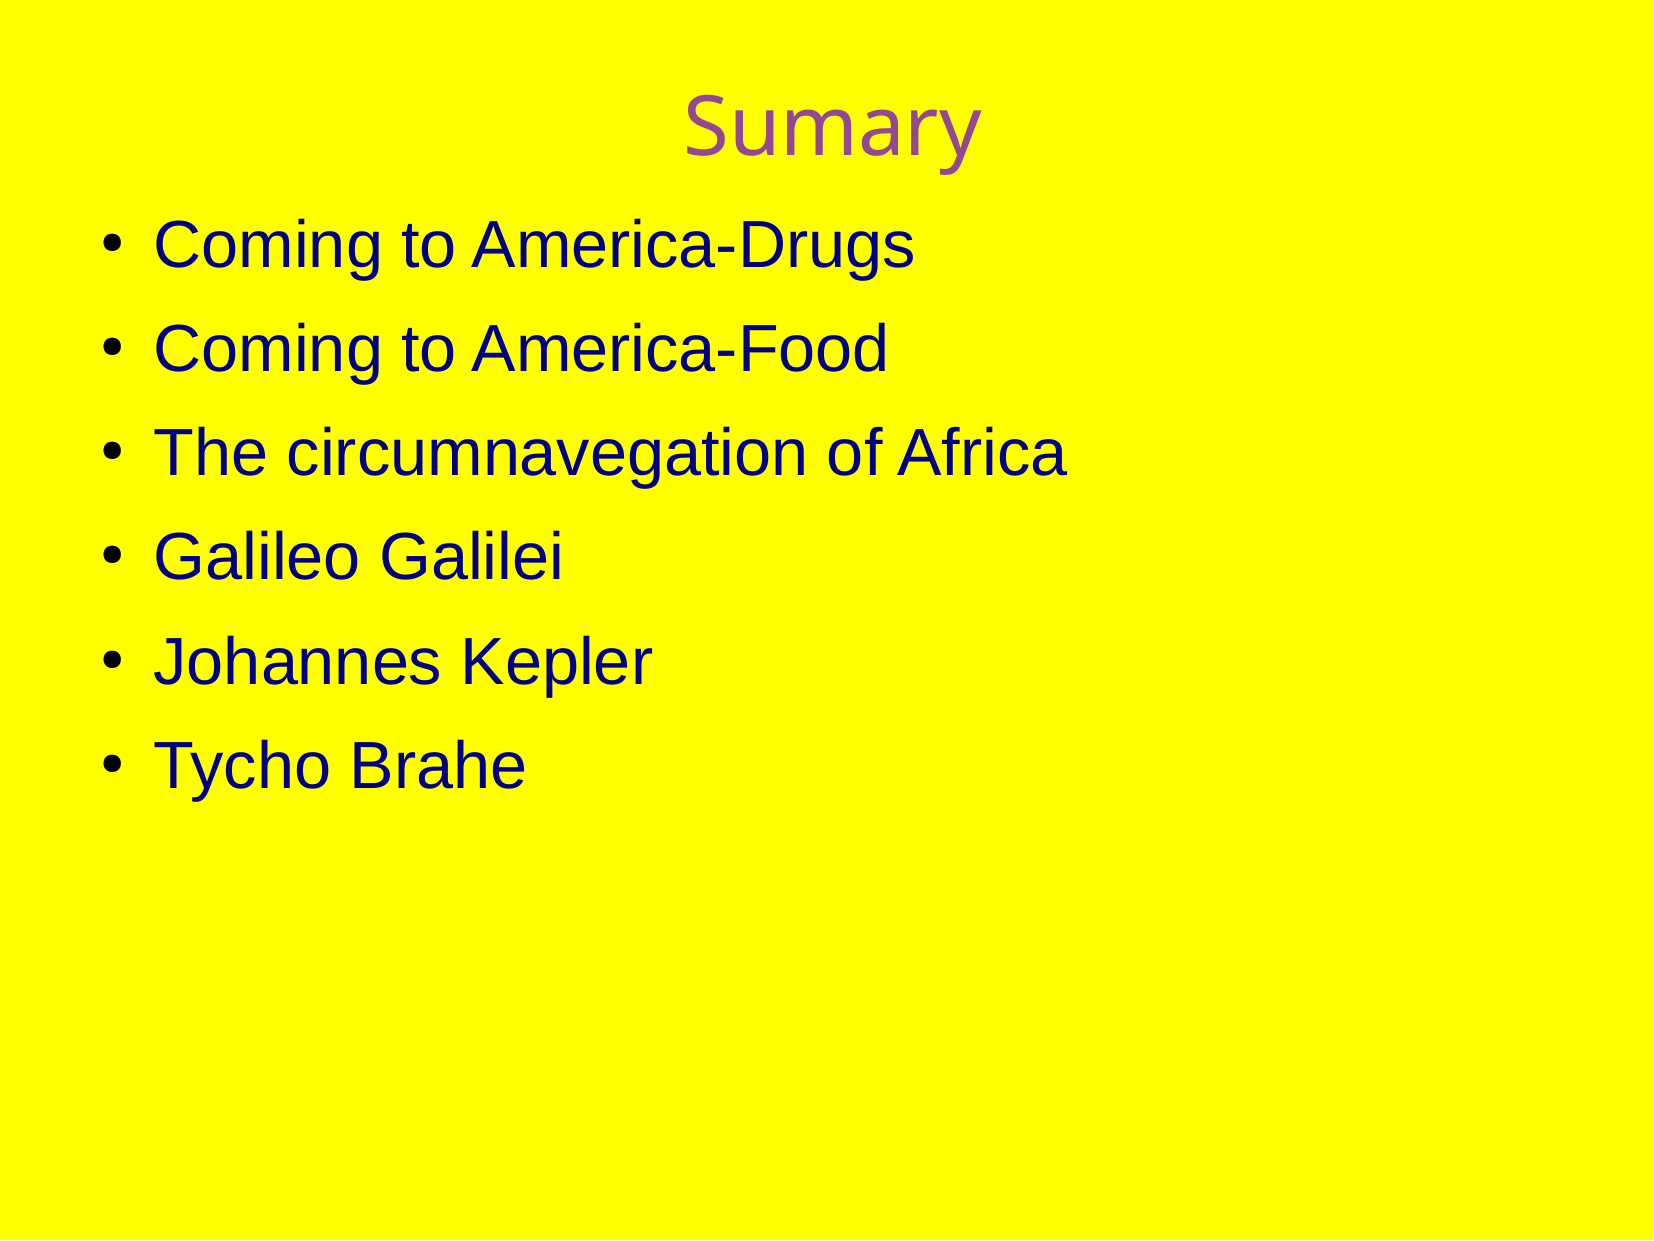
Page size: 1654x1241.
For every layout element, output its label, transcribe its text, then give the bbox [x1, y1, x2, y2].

title Sumary [88, 38, 1577, 207]
list Coming to America-Drugs Coming to America-Food The circumnavegation of Africa Galileo Galilei Johannes Kepler Tycho Brahe [82, 206, 1571, 1182]
